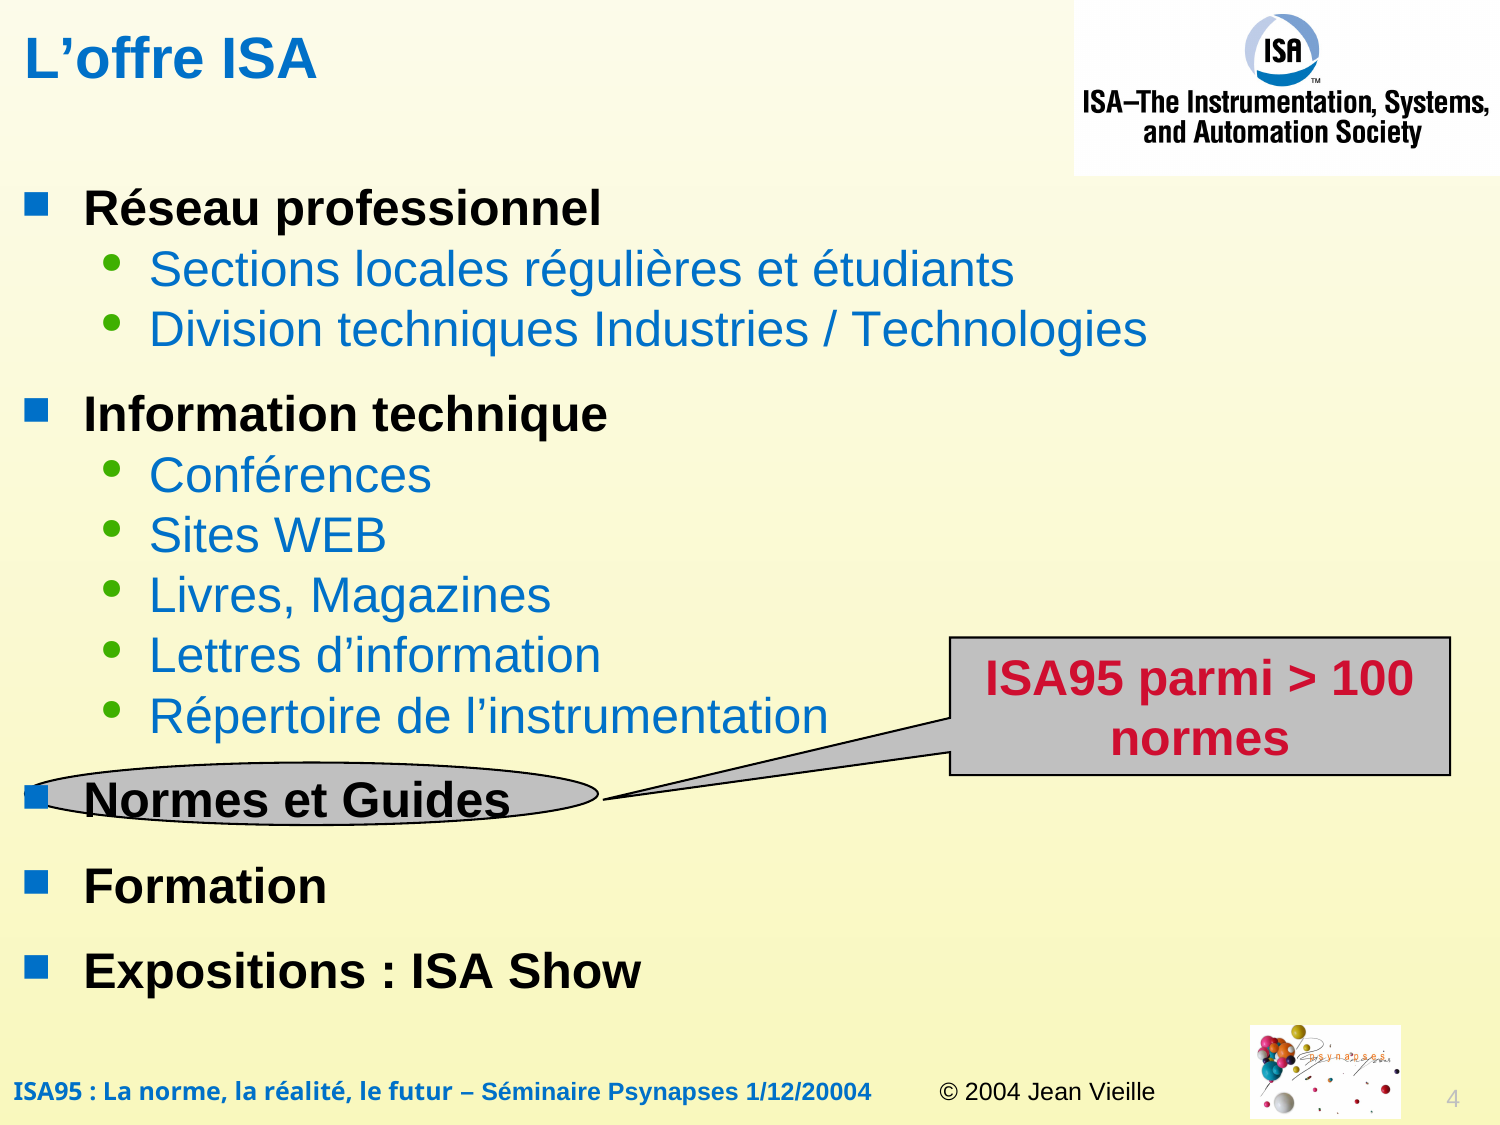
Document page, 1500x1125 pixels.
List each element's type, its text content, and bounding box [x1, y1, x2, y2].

picture [1250, 1026, 1401, 1119]
list Réseau professionnel Sections locales régulières et étudiants Division techniques Industries / Technologies Information technique Conférences Sites WEB Livres, Magazines Lettres d’information Répertoire de l’instrumentation Normes et Guides Formation Expositions : ISA Show [12, 174, 1476, 1026]
title L’offre ISA [9, 12, 1074, 151]
picture [1074, 0, 1500, 176]
